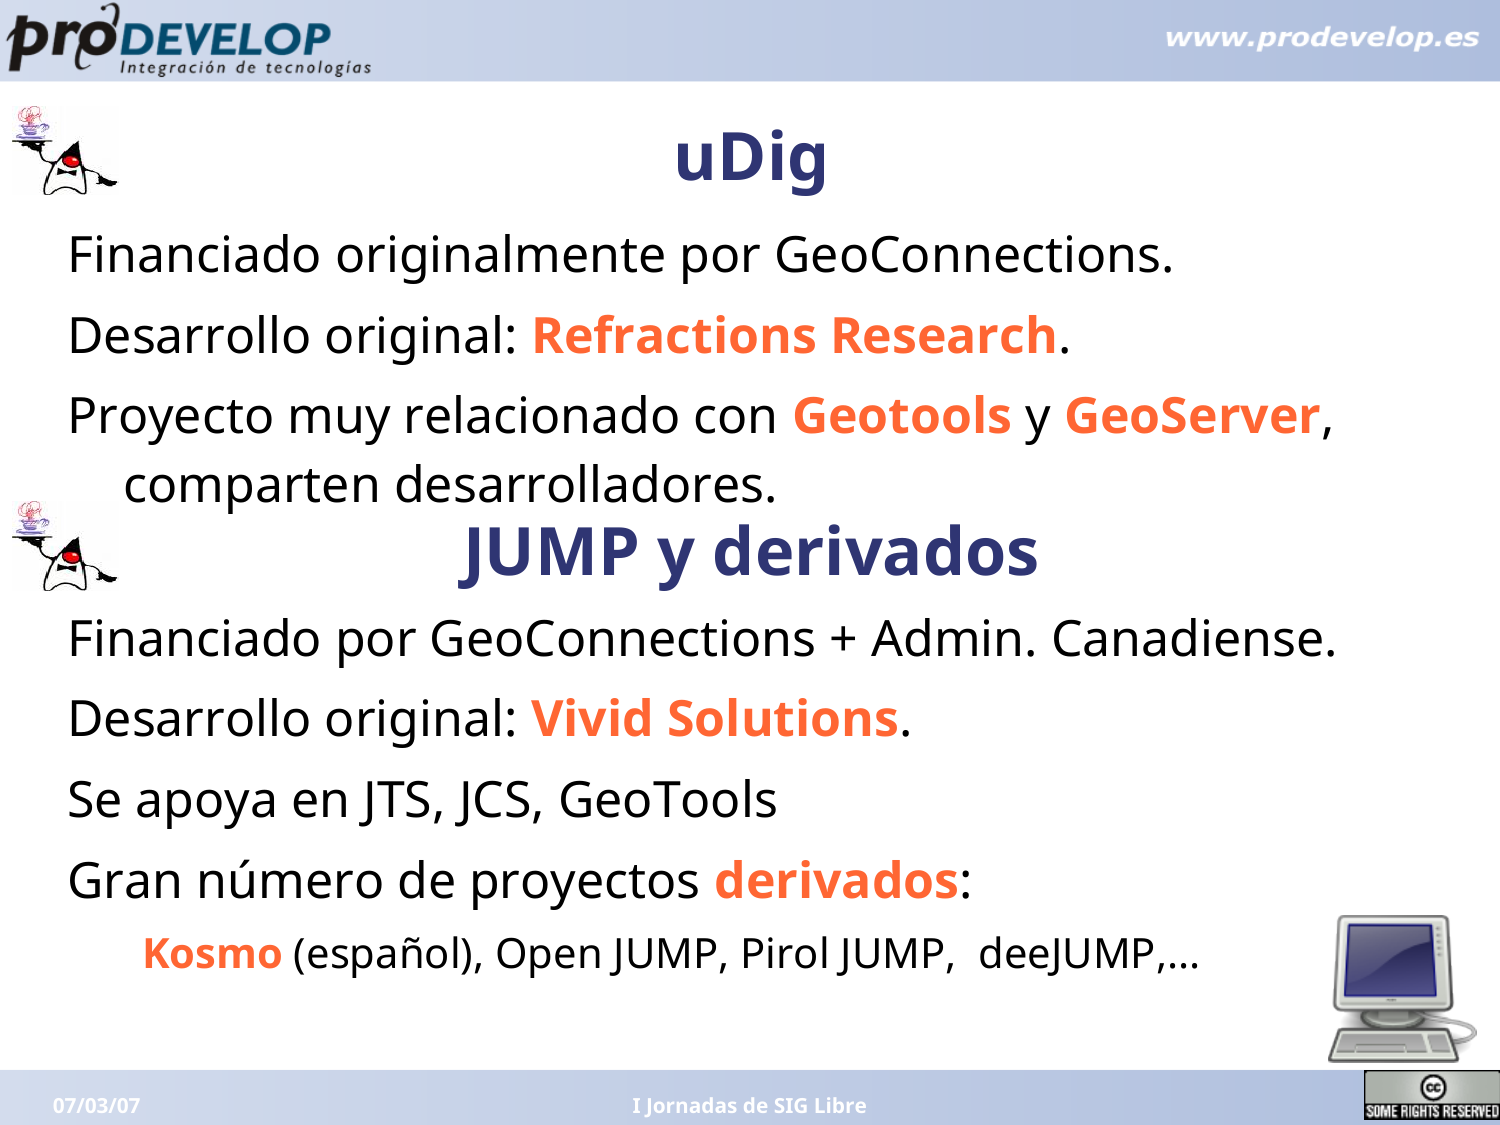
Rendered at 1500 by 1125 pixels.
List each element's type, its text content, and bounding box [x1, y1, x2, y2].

list Financiado por GeoConnections + Admin. Canadiense. Desarrollo original: Vivid Solutions. Se apoya en JTS, JCS, GeoTools Gran número de proyectos derivados: Kosmo (español), Open JUMP, Pirol JUMP, deeJUMP,... [67, 602, 1447, 925]
title JUMP y derivados [76, 463, 1427, 602]
list Financiado originalmente por GeoConnections. Desarrollo original: Refractions Research. Proyecto muy relacionado con Geotools y GeoServer, comparten desarrolladores. [67, 218, 1418, 497]
title uDig [76, 67, 1427, 241]
picture [0, 0, 1500, 1125]
